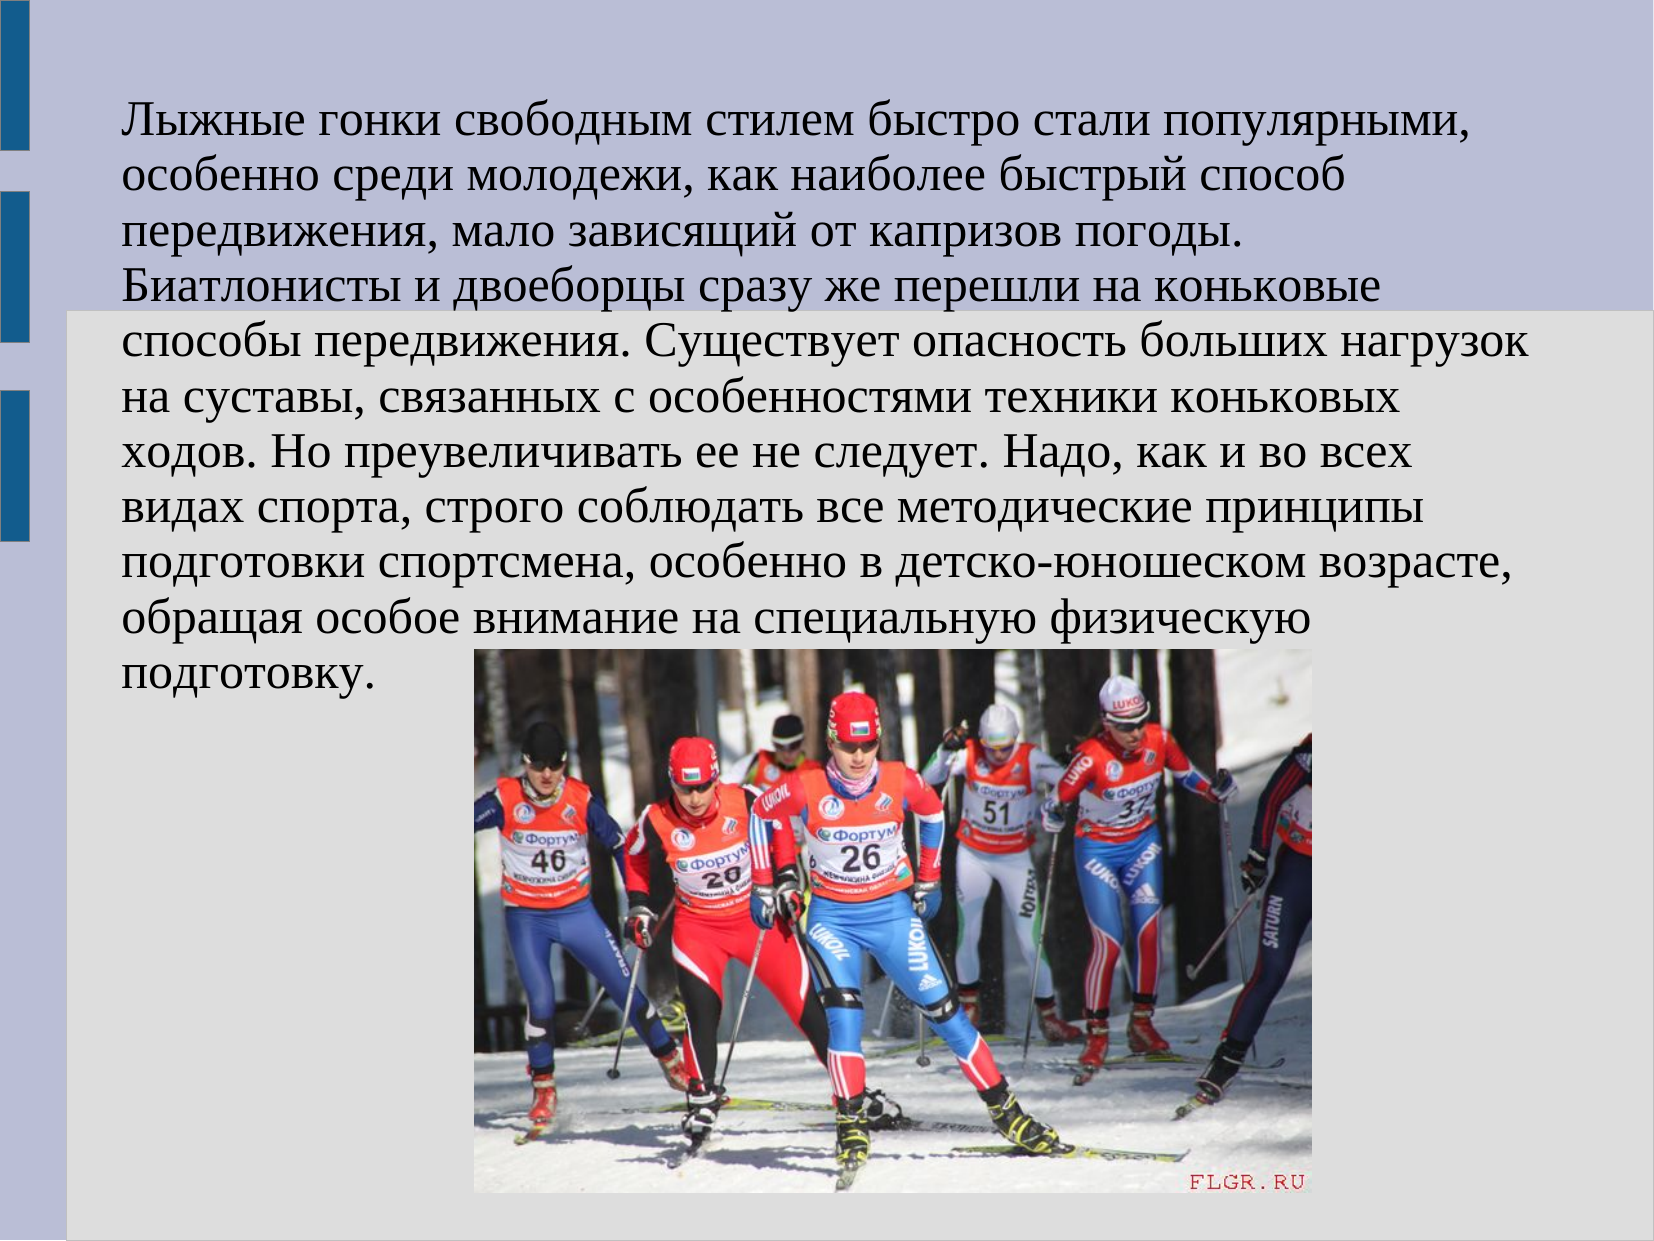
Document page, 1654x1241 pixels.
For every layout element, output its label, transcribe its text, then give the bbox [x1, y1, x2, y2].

picture [474, 649, 1312, 1193]
subtitle Лыжные гонки свободным стилем быстро стали популярными, особенно среди молодежи, как наиболее быстрый способ передвижения, мало зависящий от капризов погоды. Биатлонисты и двоеборцы сразу же перешли на коньковые способы передвижения. Существует опасность больших нагрузок на суставы, связанных с особенностями техники коньковых ходов. Но преувеличивать ее не следует. Надо, как и во всех видах спорта, строго соблюдать все методические принципы подготовки спортсмена, особенно в детско-юношеском возрасте, обращая особое внимание на специальную физическую подготовку. [121, 91, 1534, 780]
